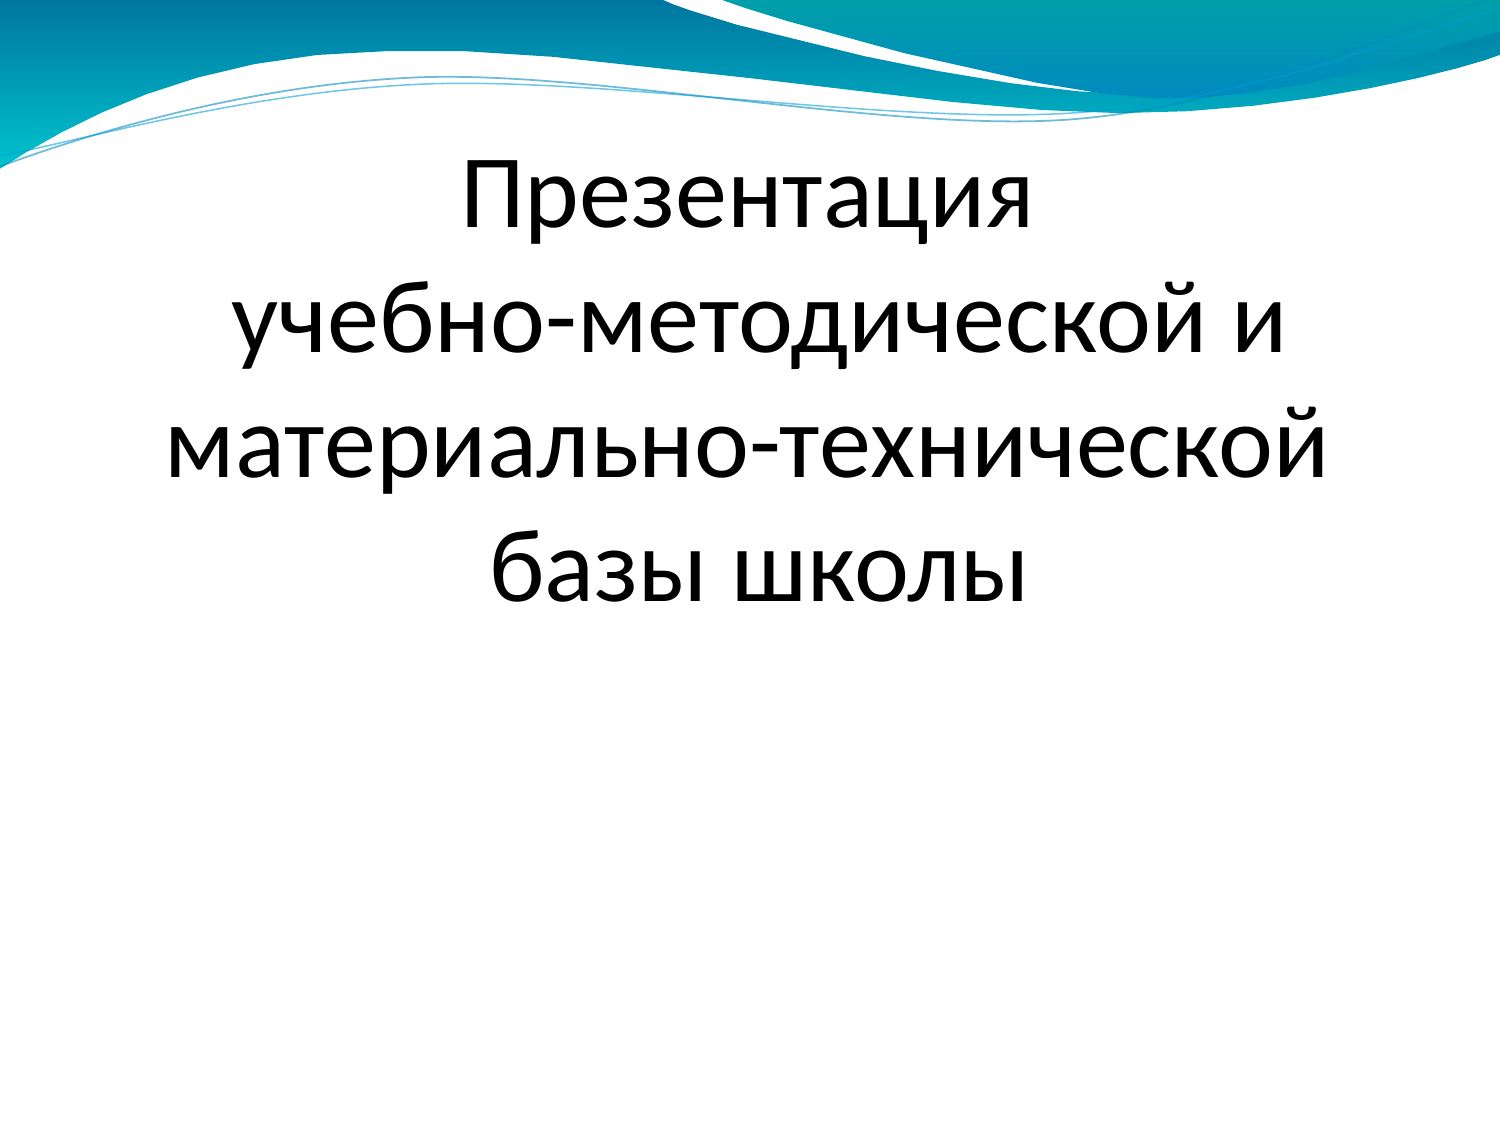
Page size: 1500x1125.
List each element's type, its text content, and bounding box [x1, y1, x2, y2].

title Презентация учебно-методической и материально-технической базы школы [82, 115, 1438, 844]
